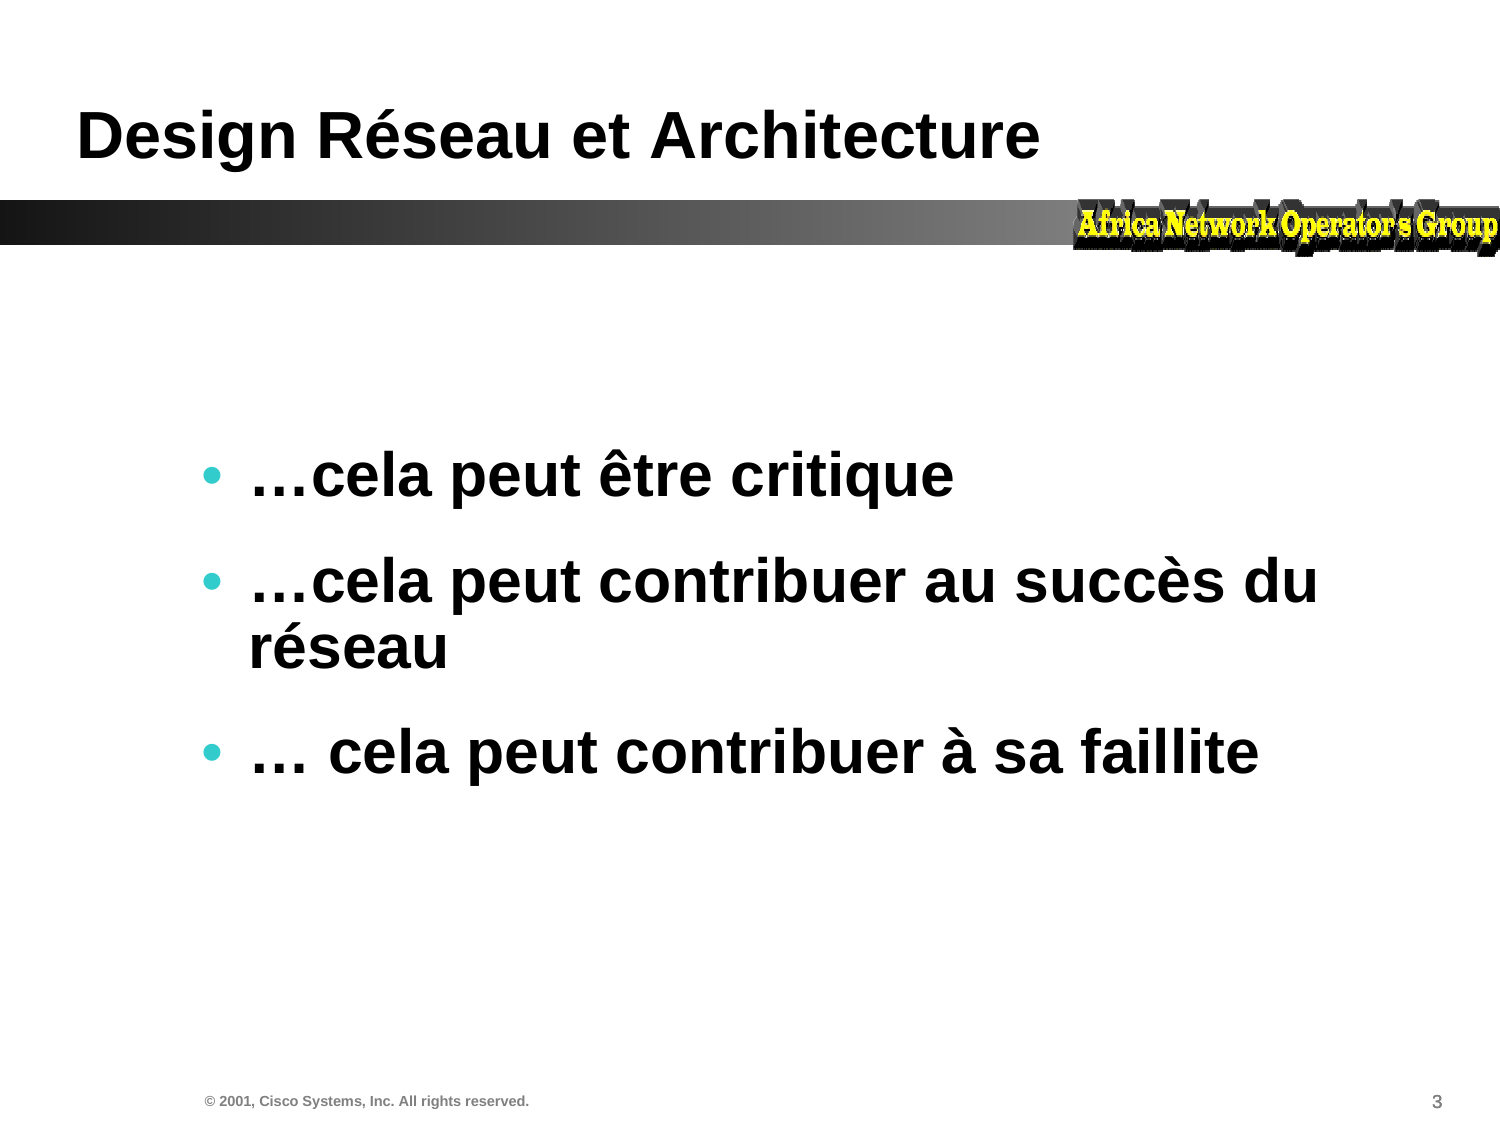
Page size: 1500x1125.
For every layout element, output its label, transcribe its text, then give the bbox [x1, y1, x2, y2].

list …cela peut être critique …cela peut contribuer au succès du réseau … cela peut contribuer à sa faillite [132, 322, 1391, 909]
title Design Réseau et Architecture [62, 41, 1314, 180]
picture [1070, 180, 1500, 275]
